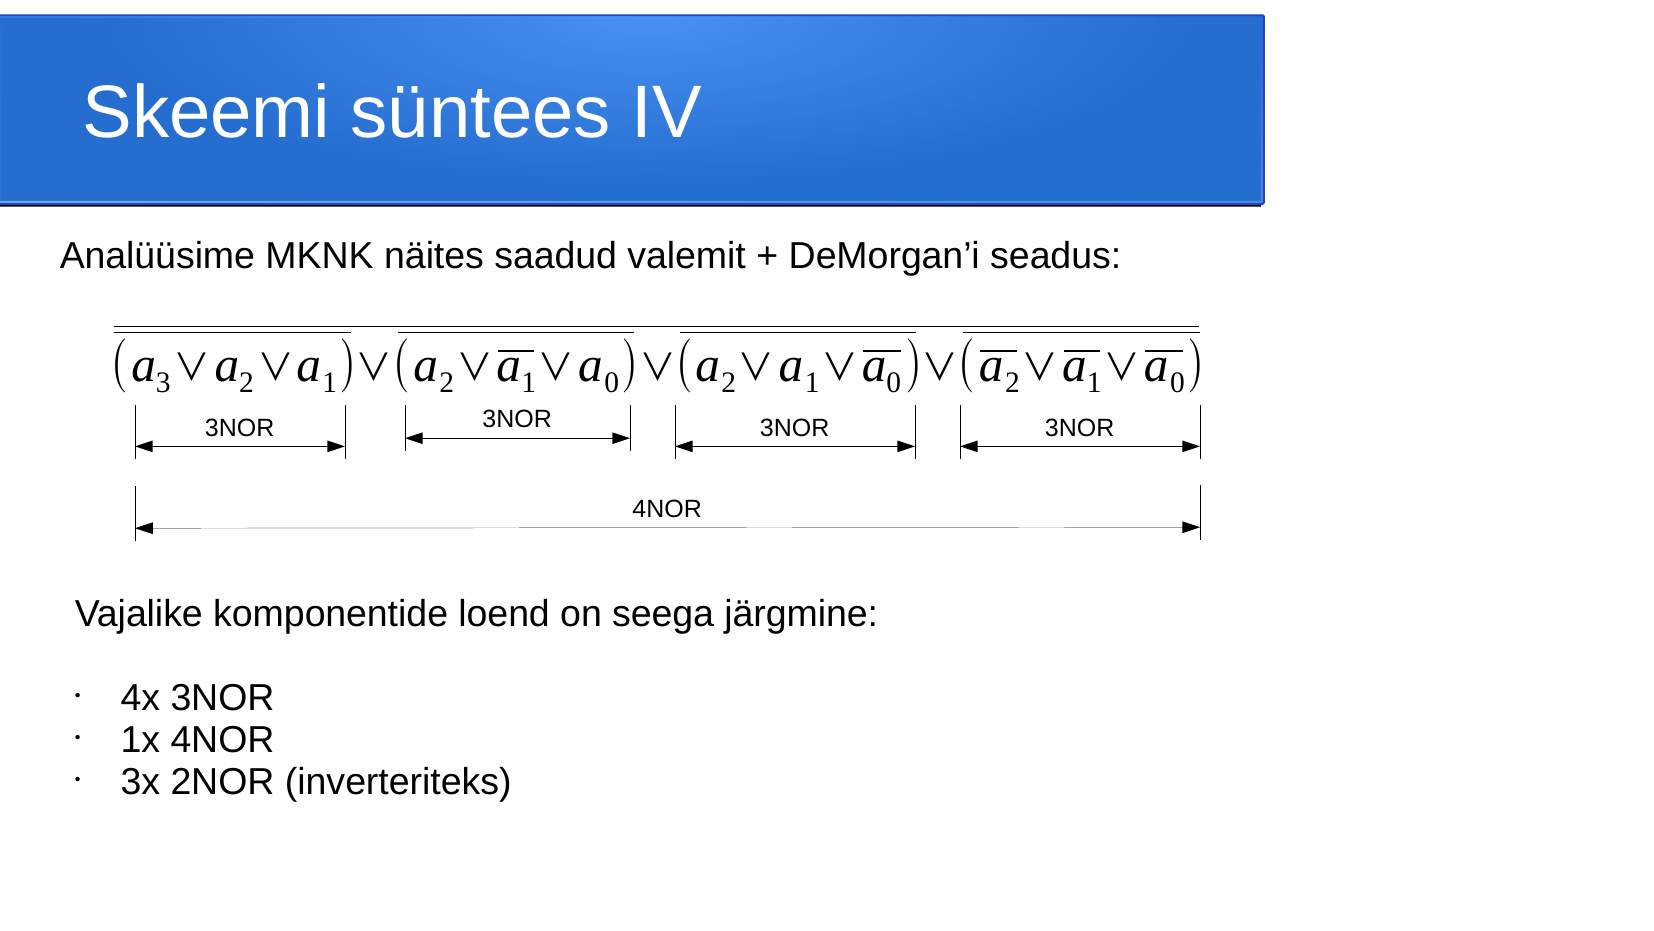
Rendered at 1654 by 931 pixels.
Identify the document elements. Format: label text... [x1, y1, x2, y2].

title Skeemi süntees IV [82, 35, 1235, 189]
text_box Analüüsime MKNK näites saadud valemit + DeMorgan’i seadus: [45, 226, 1261, 301]
text_box Vajalike komponentide loend on seega järgmine: 4x 3NOR 1x 4NOR 3x 2NOR (inverteriteks) [60, 585, 1591, 810]
chart [105, 322, 1210, 399]
